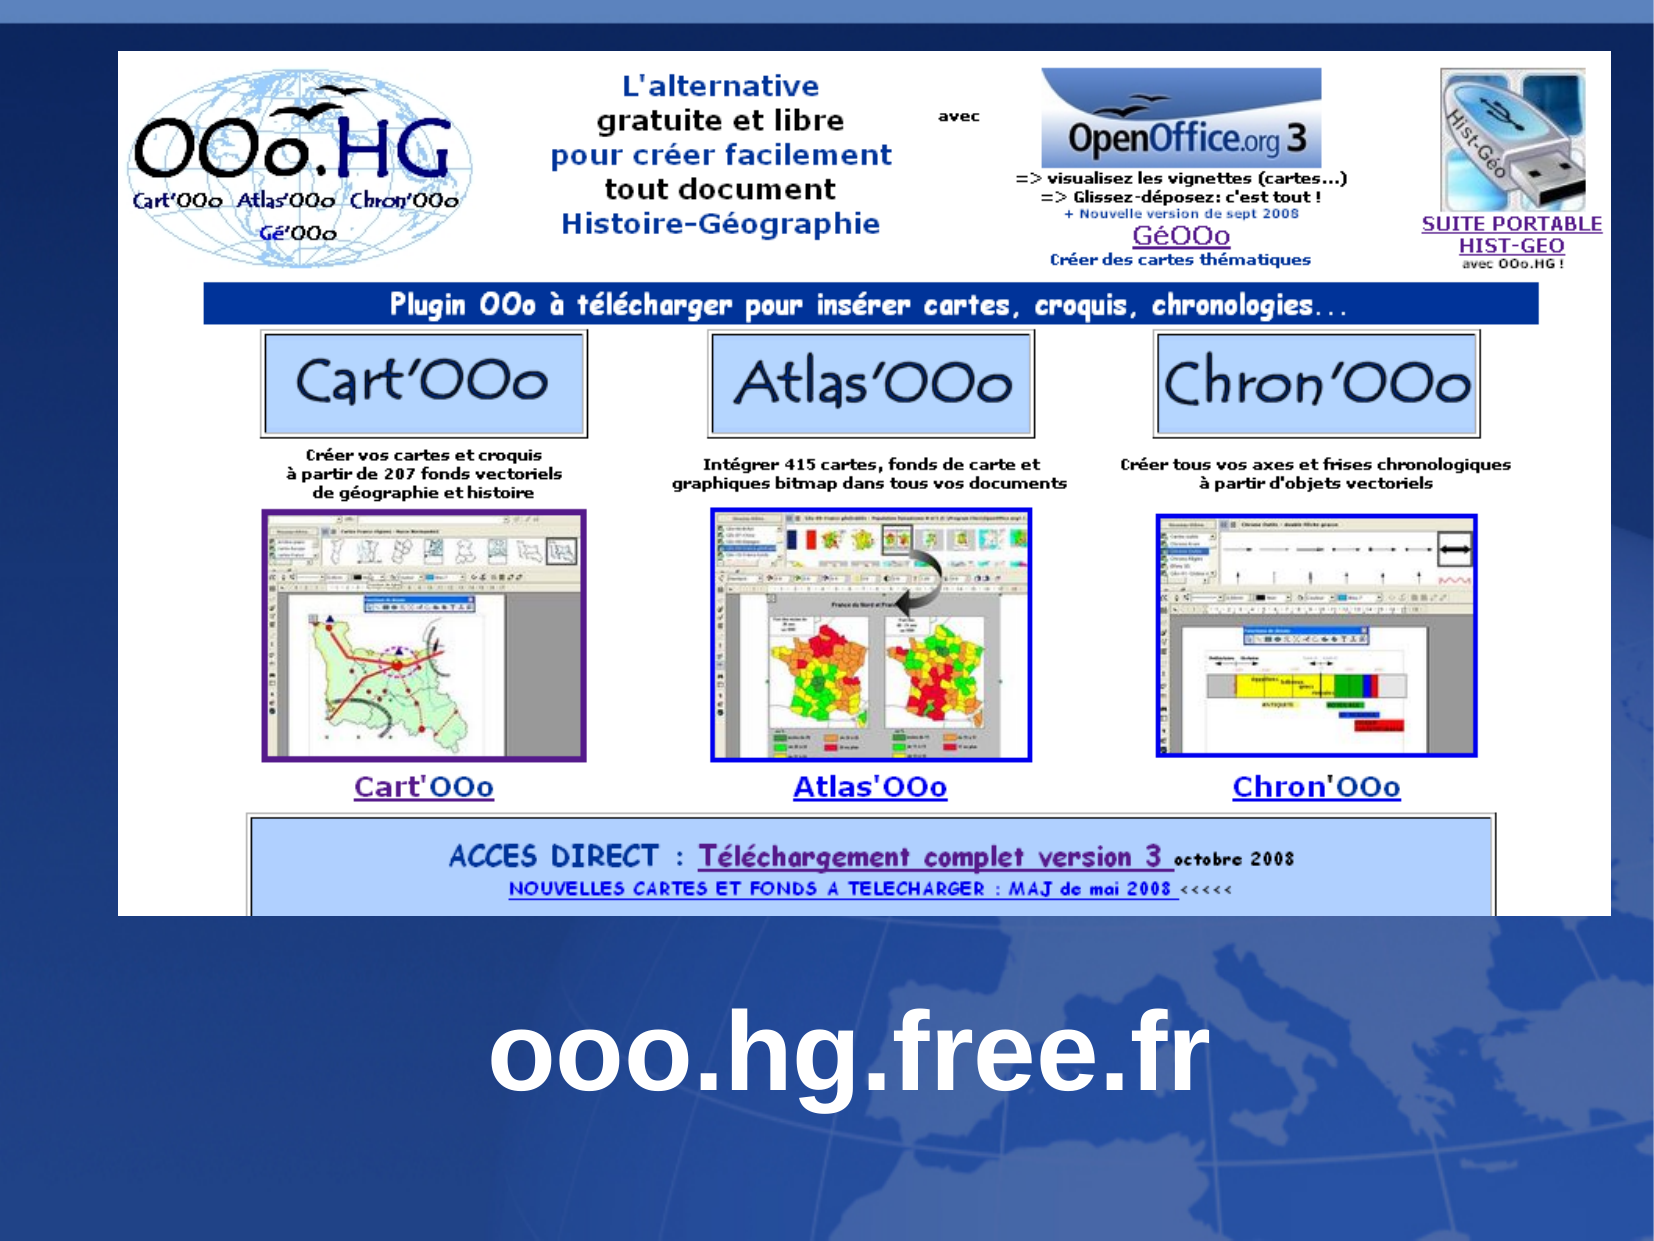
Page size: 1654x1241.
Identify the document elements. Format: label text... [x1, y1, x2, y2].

text_box ooo.hg.free.fr [472, 981, 1447, 1123]
picture [0, 0, 1654, 1241]
